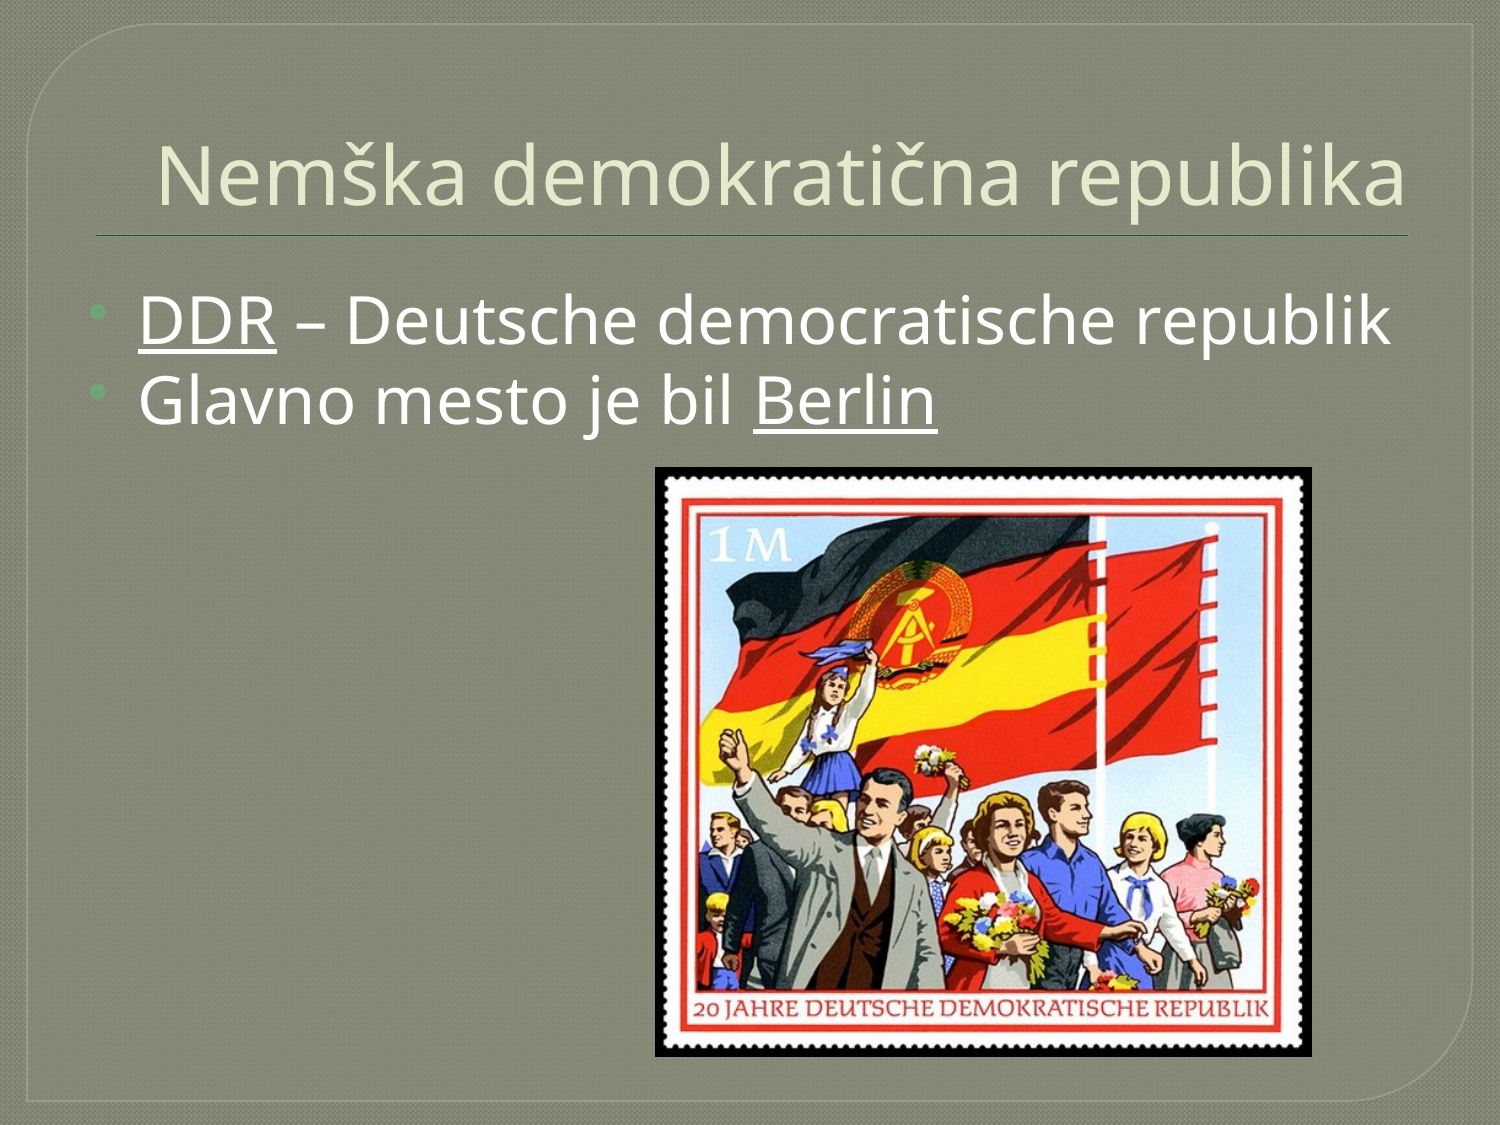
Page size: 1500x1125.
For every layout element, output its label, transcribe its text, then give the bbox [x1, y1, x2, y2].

list DDR – Deutsche democratische republik Glavno mesto je bil Berlin [75, 270, 1425, 1013]
title Nemška demokratična republika [75, 41, 1425, 230]
picture [0, 0, 1500, 1125]
